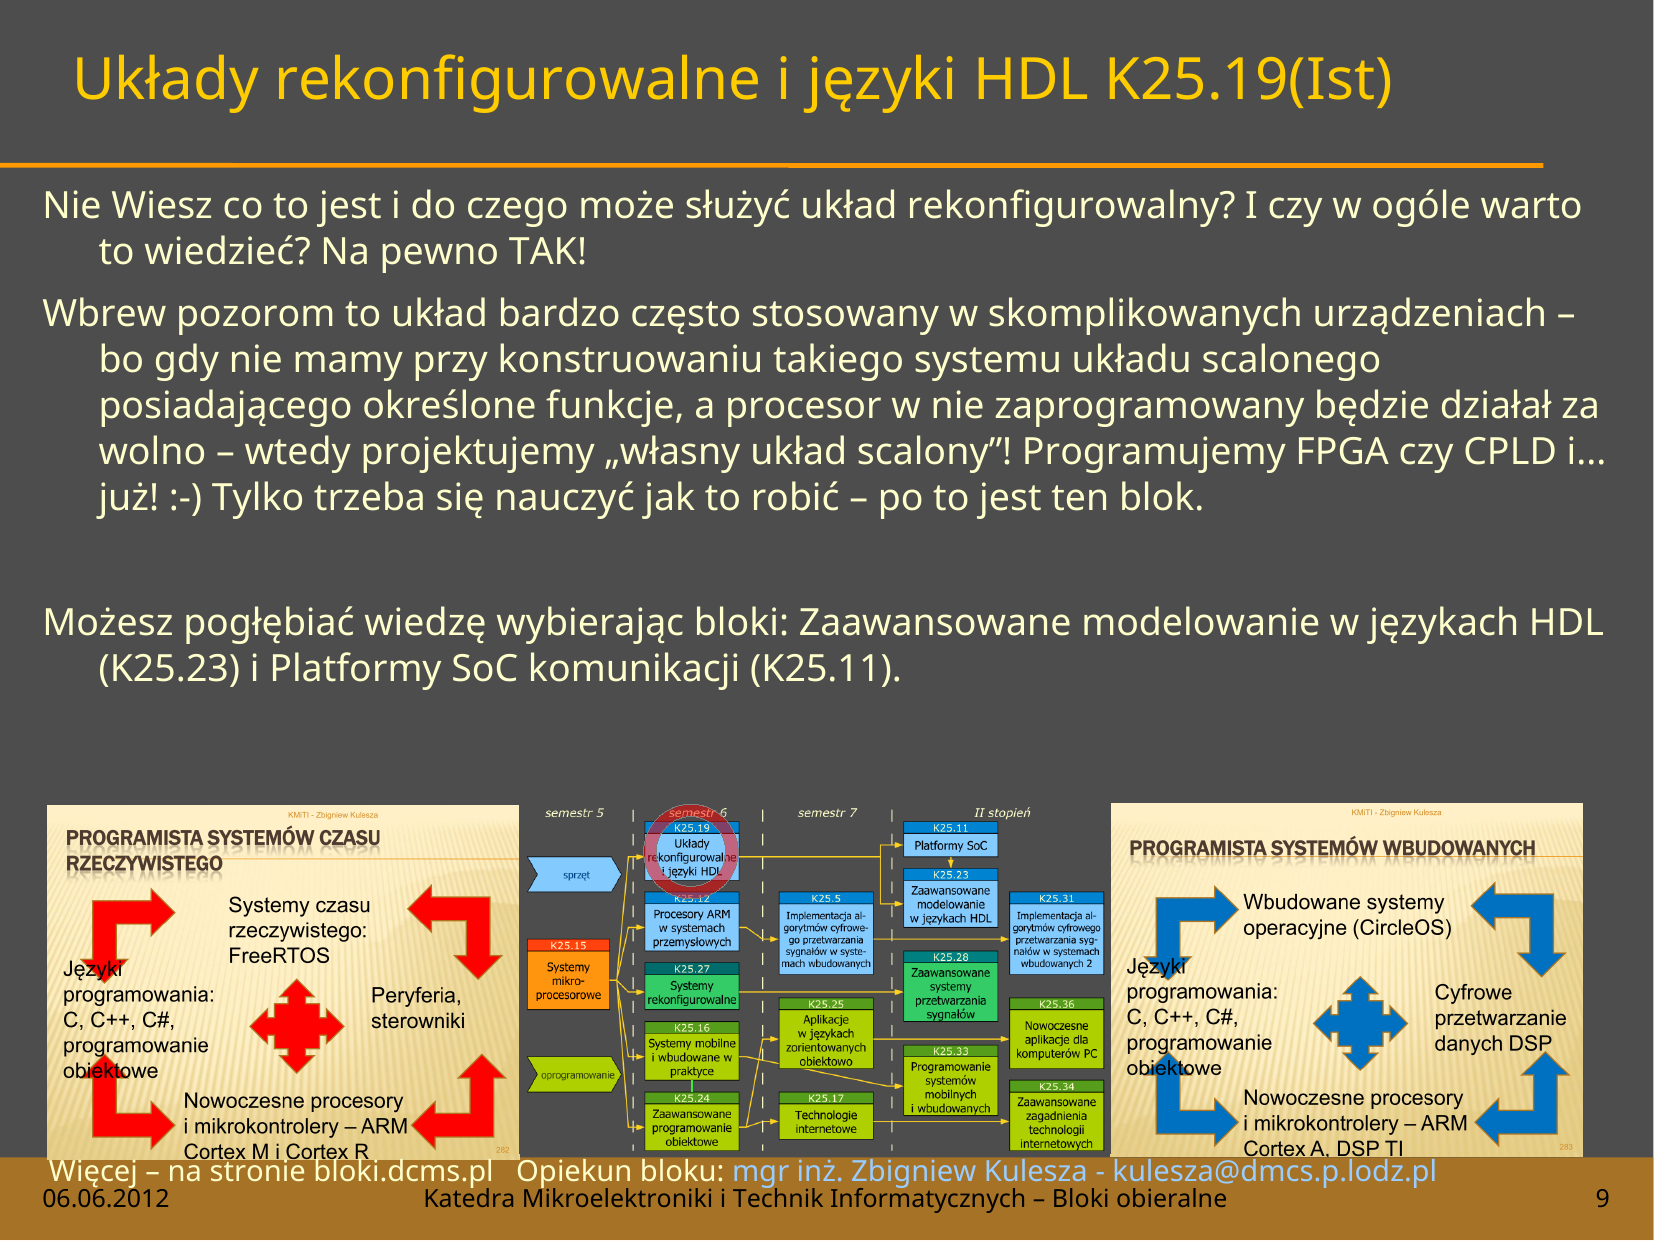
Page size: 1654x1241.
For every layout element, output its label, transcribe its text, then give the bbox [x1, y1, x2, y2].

list Więcej – na stronie bloki.dcms.pl Opiekun bloku: mgr inż. Zbigniew Kulesza - kulesza@dmcs.p.lodz.pl [33, 1145, 1619, 1235]
picture [47, 803, 1583, 1145]
title Układy rekonfigurowalne i języki HDL K25.19(Ist) [57, 13, 1620, 140]
text_box [643, 804, 739, 899]
list Nie Wiesz co to jest i do czego może służyć układ rekonfigurowalny? I czy w ogóle warto to wiedzieć? Na pewno TAK! Wbrew pozorom to układ bardzo często stosowany w skomplikowanych urządzeniach – bo gdy nie mamy przy konstruowaniu takiego systemu układu scalonego posiadającego określone funkcje, a procesor w nie zaprogramowany będzie działał za wolno – wtedy projektujemy „własny układ scalony”! Programujemy FPGA czy CPLD i... już! :-) Tylko trzeba się nauczyć jak to robić – po to jest ten blok. Możesz pogłębiać wiedzę wybierając bloki: Zaawansowane modelowanie w językach HDL (K25.23) i Platformy SoC komunikacji (K25.11). [27, 174, 1630, 805]
